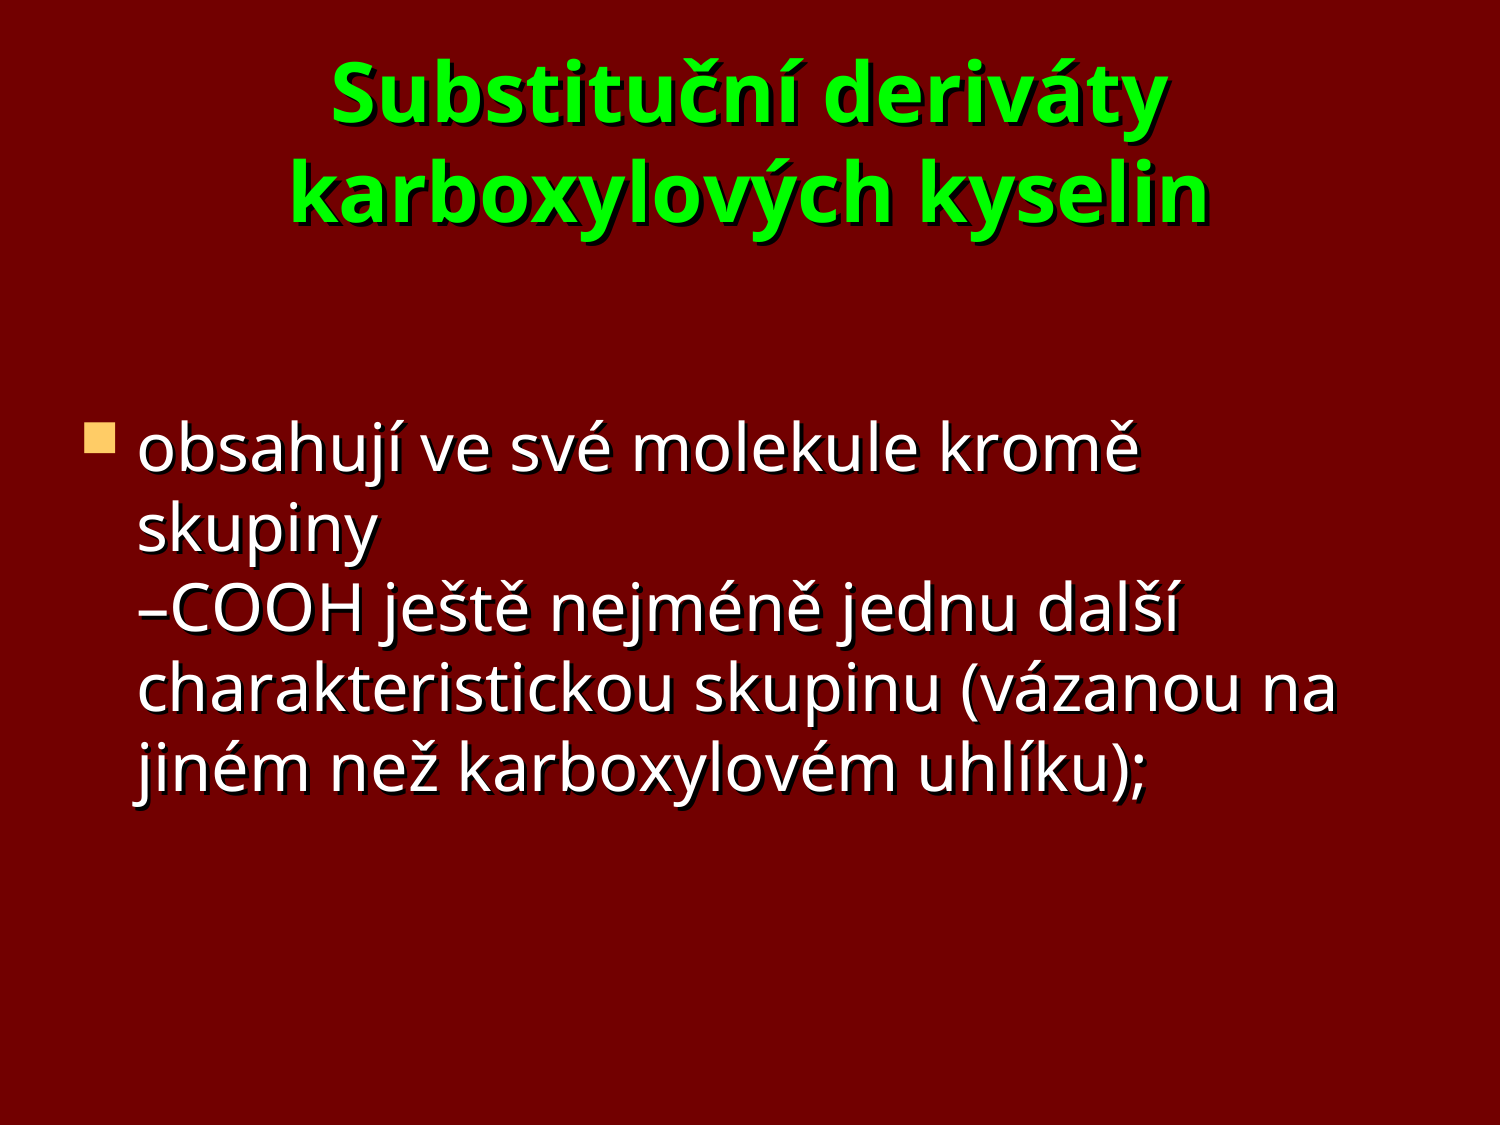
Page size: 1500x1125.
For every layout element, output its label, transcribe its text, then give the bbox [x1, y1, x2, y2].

title Substituční deriváty karboxylových kyselin [75, 31, 1426, 247]
list obsahují ve své molekule kromě skupiny –COOH ještě nejméně jednu další charakteristickou skupinu (vázanou na jiném než karboxylovém uhlíku); [64, 397, 1415, 894]
